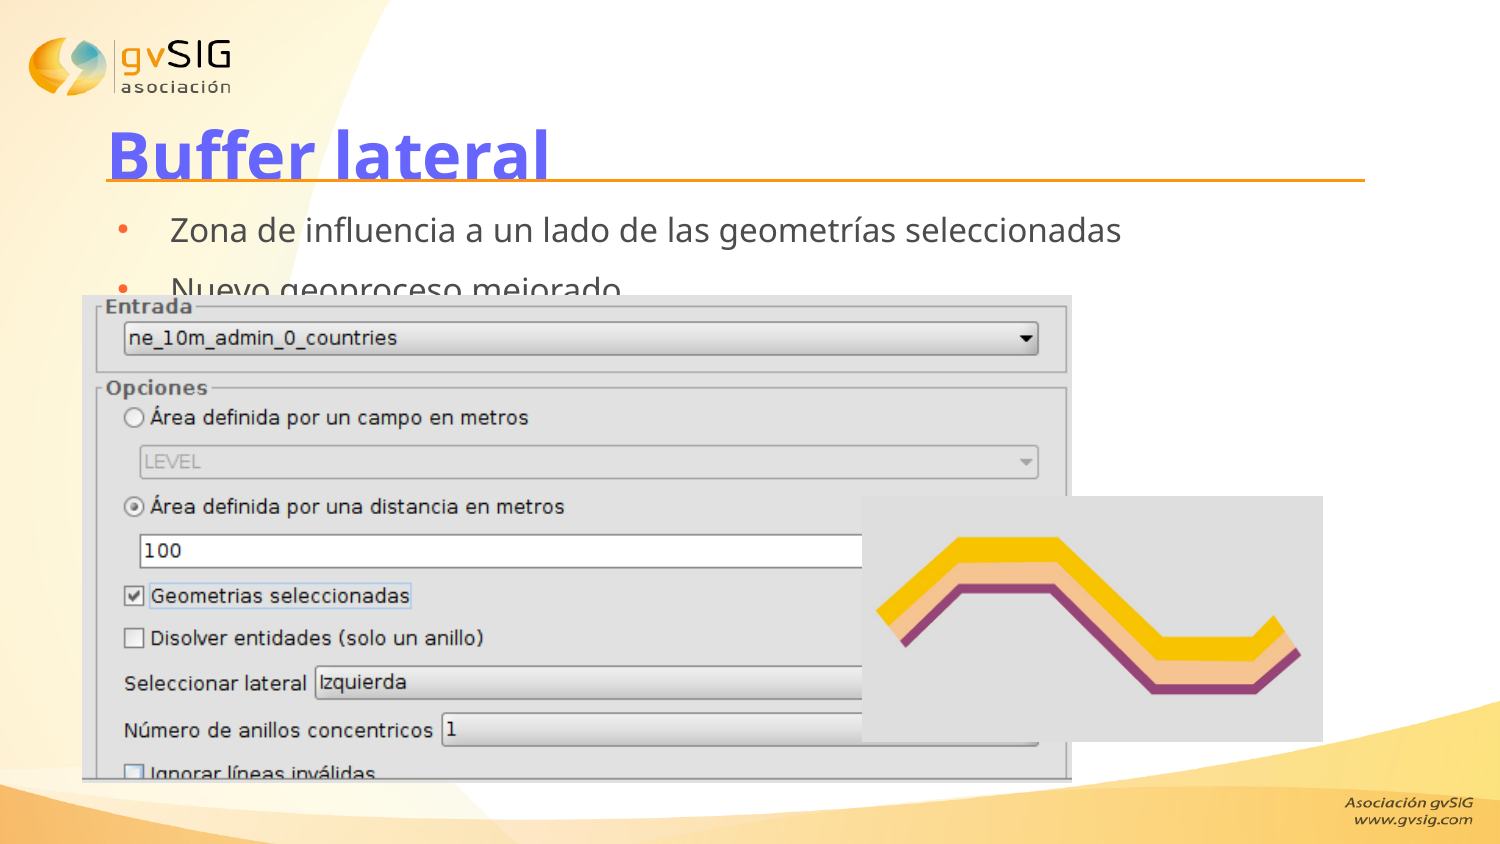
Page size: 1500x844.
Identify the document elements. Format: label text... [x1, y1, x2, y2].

picture [0, 0, 1500, 844]
list Zona de influencia a un lado de las geometrías seleccionadas Nuevo geoproceso mejorado [99, 129, 1359, 770]
title Buffer lateral [106, 115, 1457, 193]
